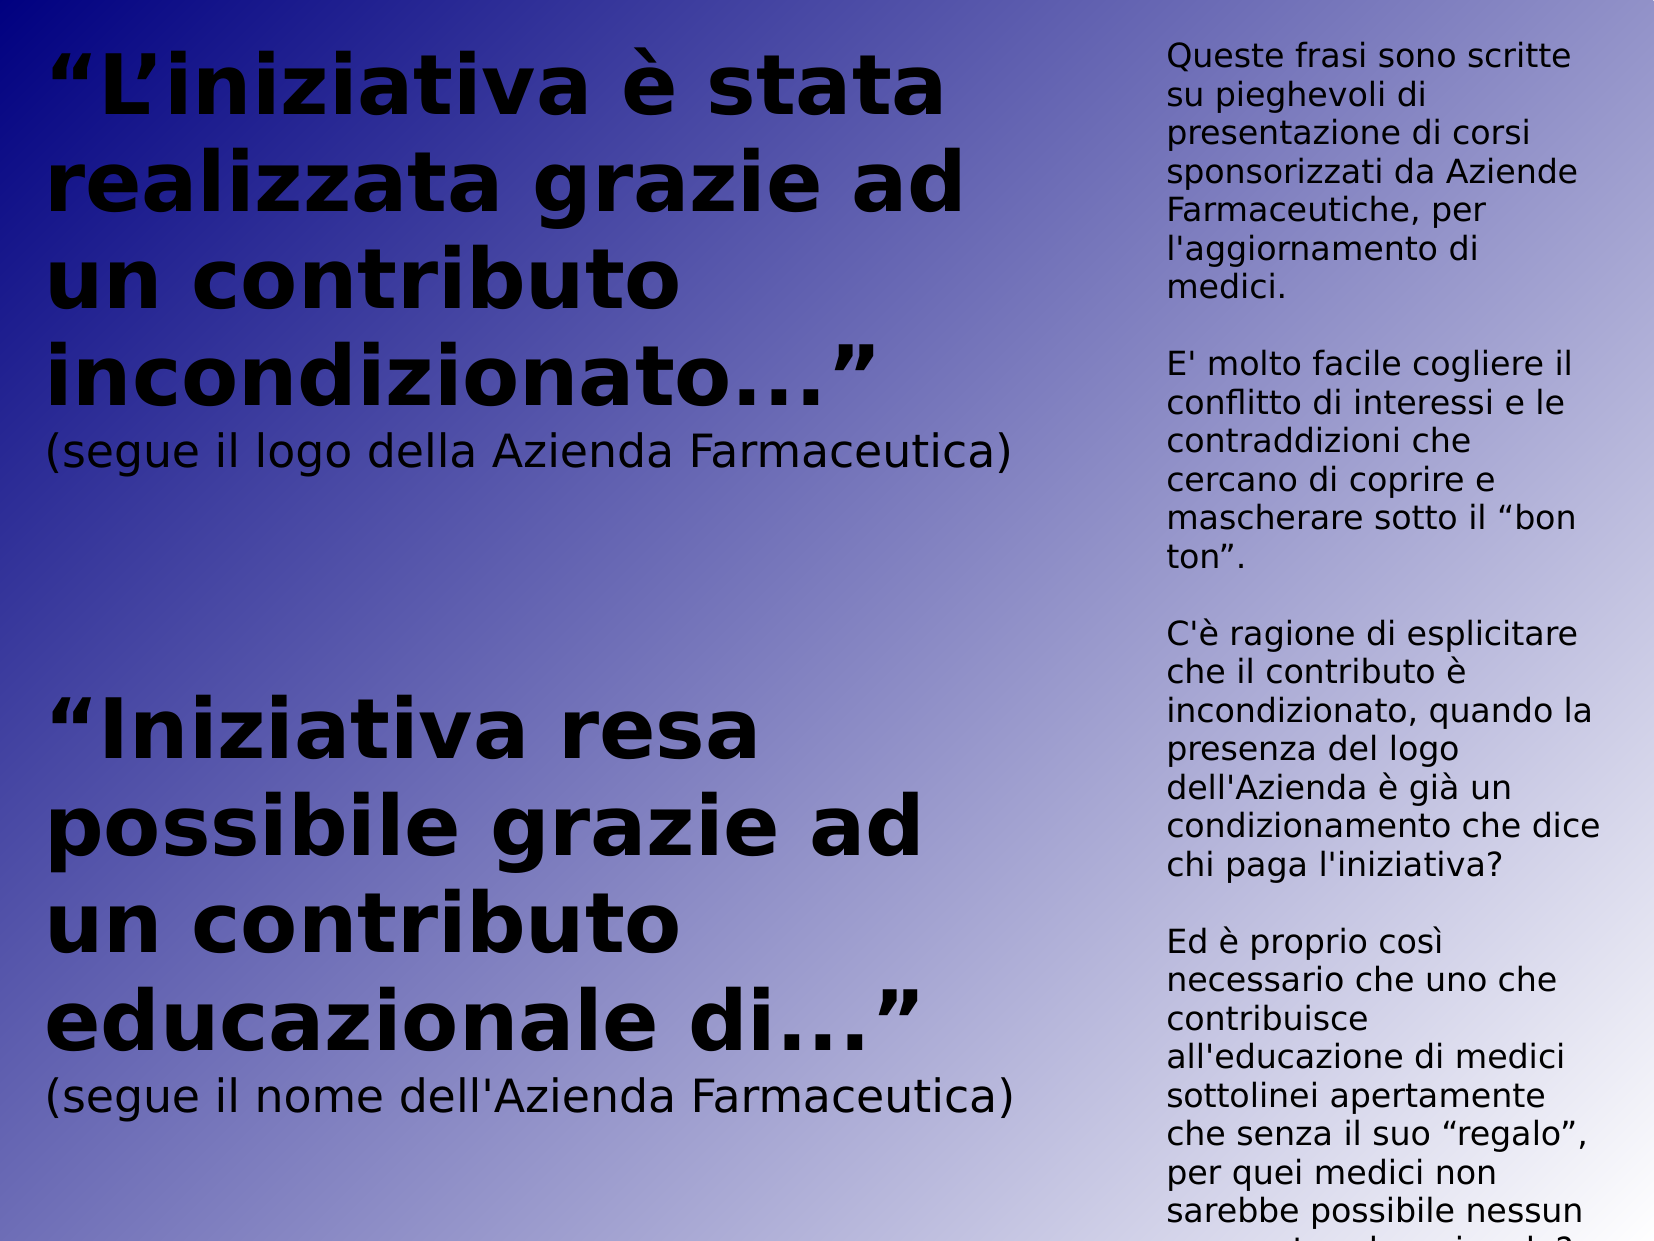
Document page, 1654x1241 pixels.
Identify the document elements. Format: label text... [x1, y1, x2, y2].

text_box “L’iniziativa è stata realizzata grazie ad un contributo incondizionato...” (segue il logo della Azienda Farmaceutica) “Iniziativa resa possibile grazie ad un contributo educazionale di...” (segue il nome dell'Azienda Farmaceutica) [29, 29, 1063, 1211]
text_box Queste frasi sono scritte su pieghevoli di presentazione di corsi sponsorizzati da Aziende Farmaceutiche, per l'aggiornamento di medici. E' molto facile cogliere il conflitto di interessi e le contraddizioni che cercano di coprire e mascherare sotto il “bon ton”. C'è ragione di esplicitare che il contributo è incondizionato, quando la presenza del logo dell'Azienda è già un condizionamento che dice chi paga l'iniziativa? Ed è proprio così necessario che uno che contribuisce all'educazione di medici sottolinei apertamente che senza il suo “regalo”, per quei medici non sarebbe possibile nessun momento educazionale? [1151, 29, 1625, 1211]
